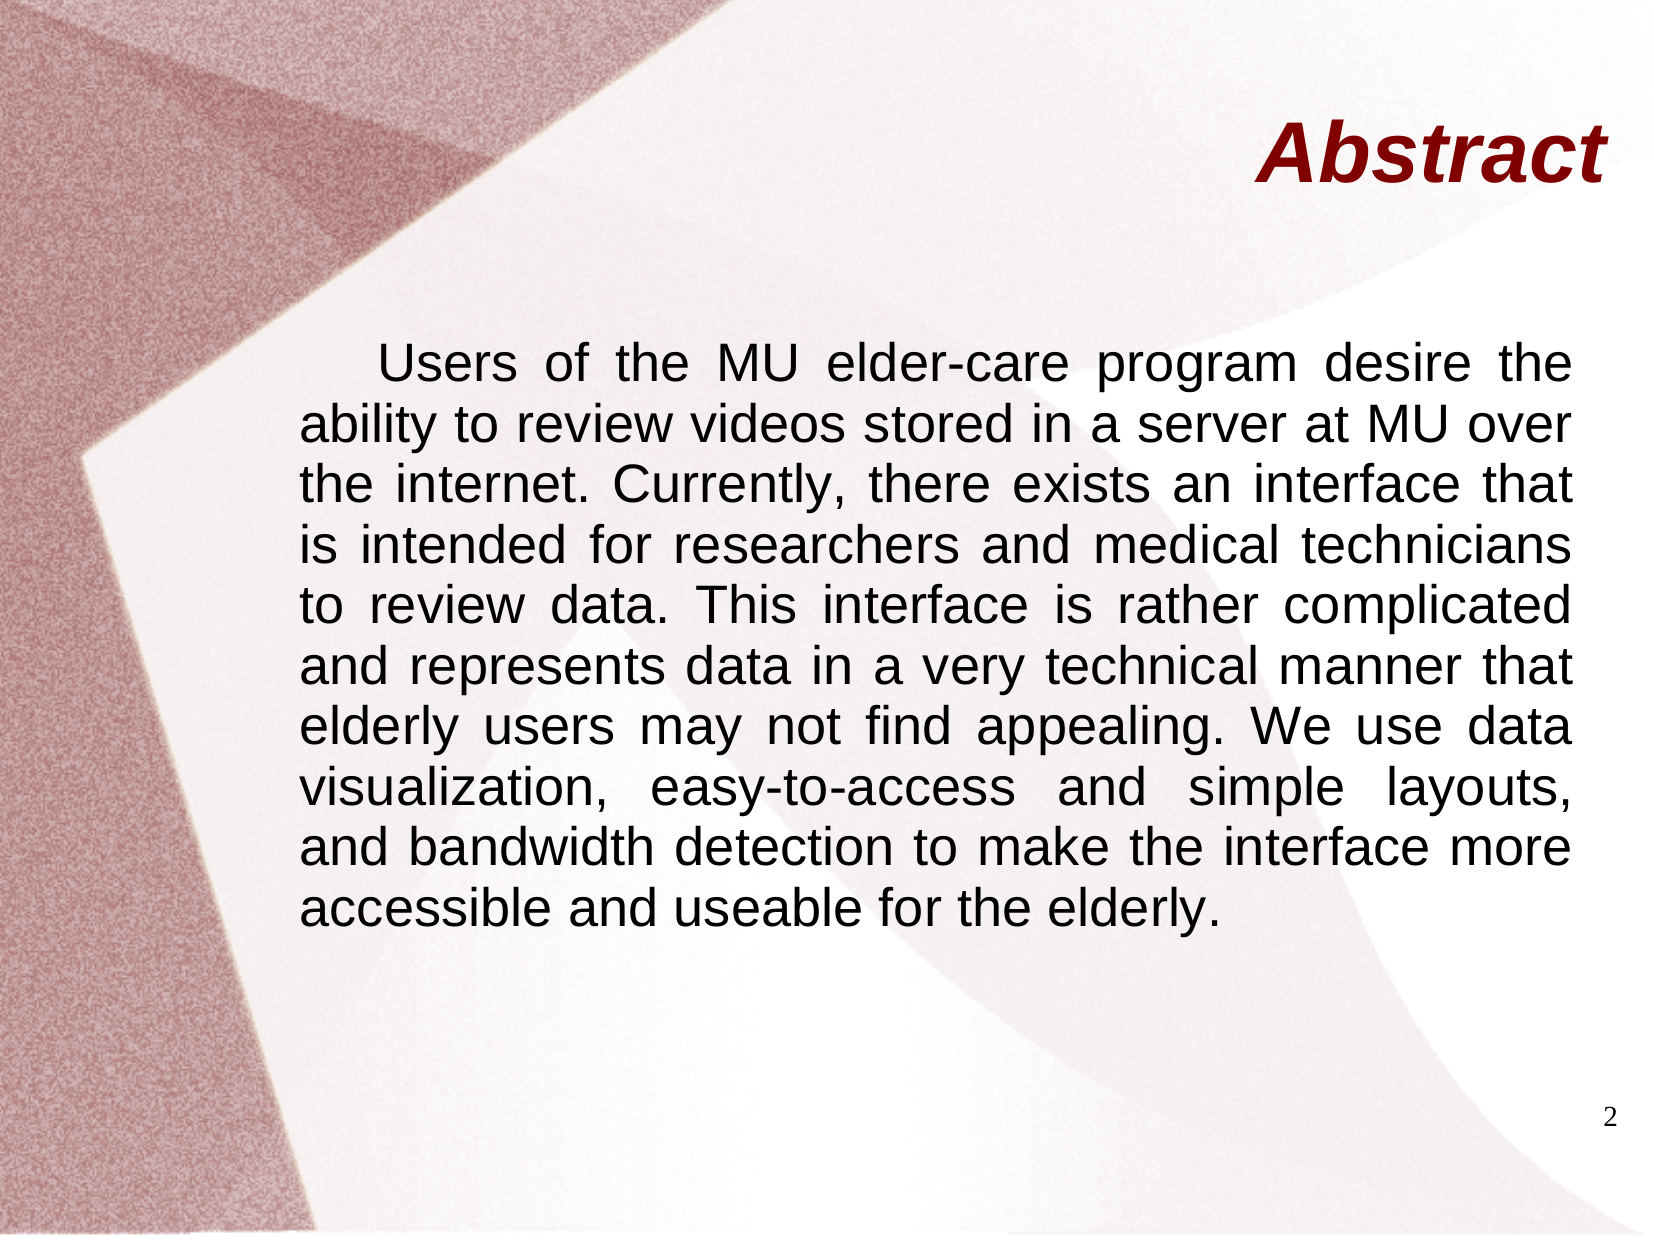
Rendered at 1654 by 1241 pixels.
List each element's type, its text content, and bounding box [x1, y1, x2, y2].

title Abstract [596, 49, 1607, 257]
list Users of the MU elder-care program desire the ability to review videos stored in a server at MU over the internet. Currently, there exists an interface that is intended for researchers and medical technicians to review data. This interface is rather complicated and represents data in a very technical manner that elderly users may not find appealing. We use data visualization, easy-to-access and simple layouts, and bandwidth detection to make the interface more accessible and useable for the elderly. [299, 332, 1576, 1156]
picture [0, 0, 1654, 1241]
